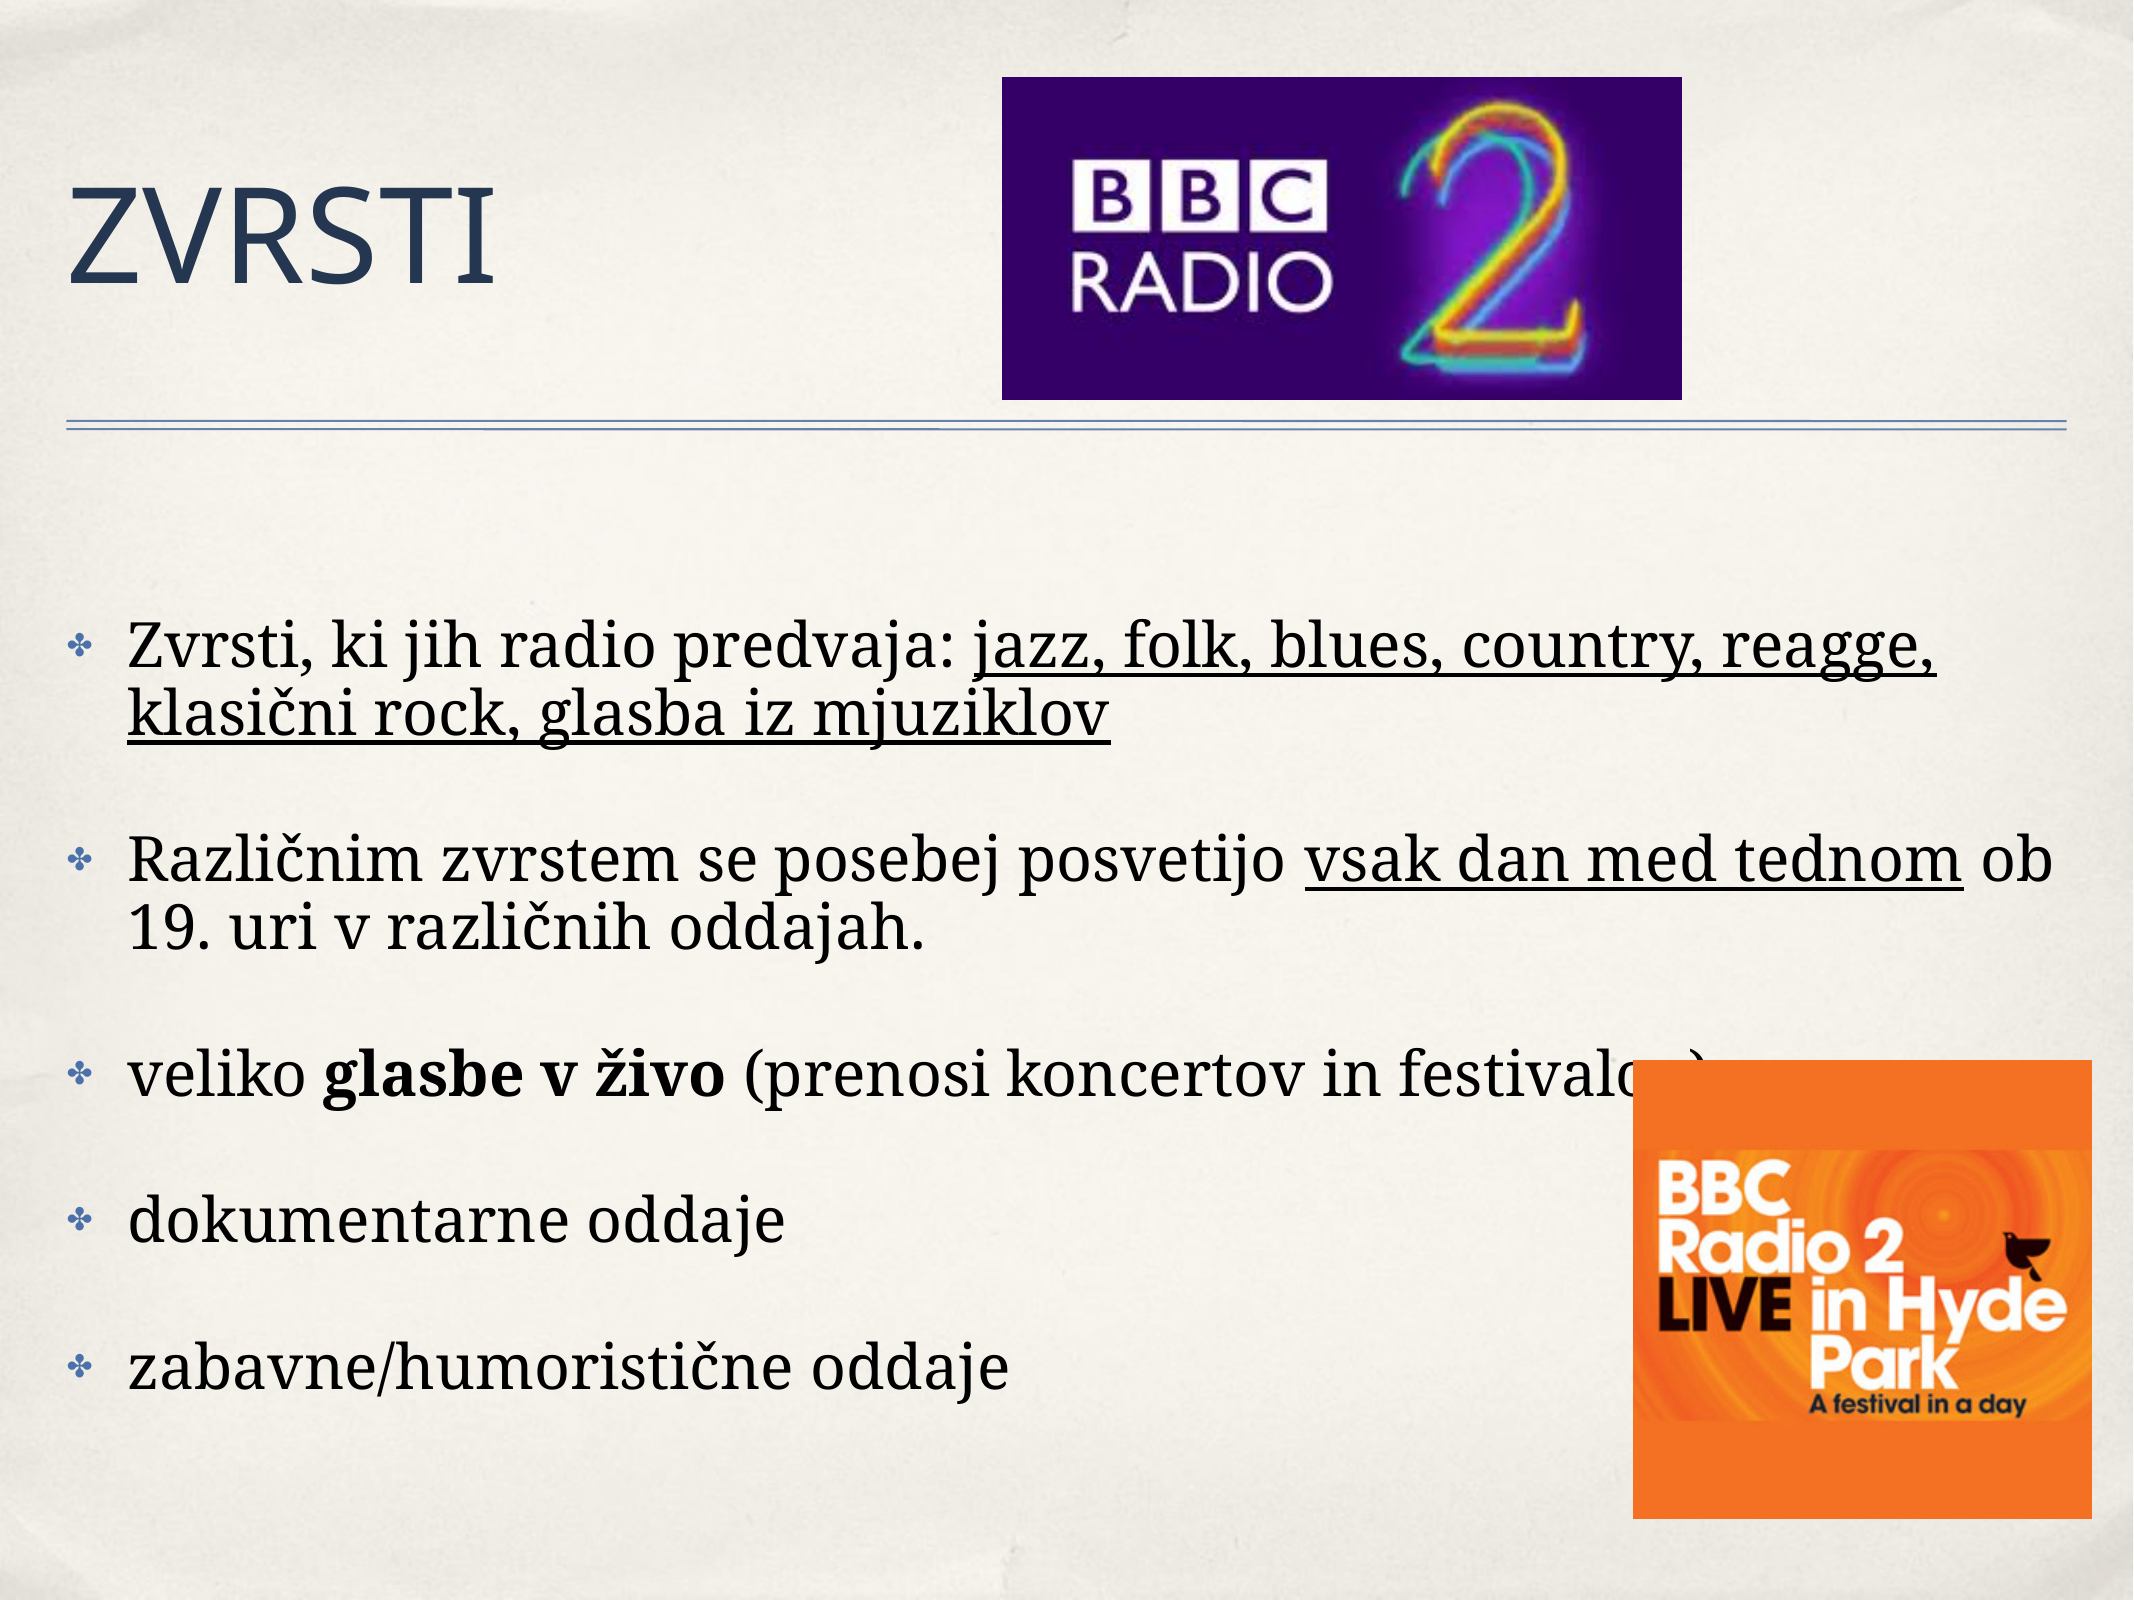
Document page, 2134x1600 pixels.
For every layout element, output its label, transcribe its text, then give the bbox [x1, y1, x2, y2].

title ZVRSTI [58, 32, 2075, 448]
list Zvrsti, ki jih radio predvaja: jazz, folk, blues, country, reagge, klasični rock, glasba iz mjuziklov Različnim zvrstem se posebej posvetijo vsak dan med tednom ob 19. uri v različnih oddajah. veliko glasbe v živo (prenosi koncertov in festivalov) dokumentarne oddaje zabavne/humoristične oddaje [58, 448, 2075, 1568]
picture [0, 0, 2134, 1600]
